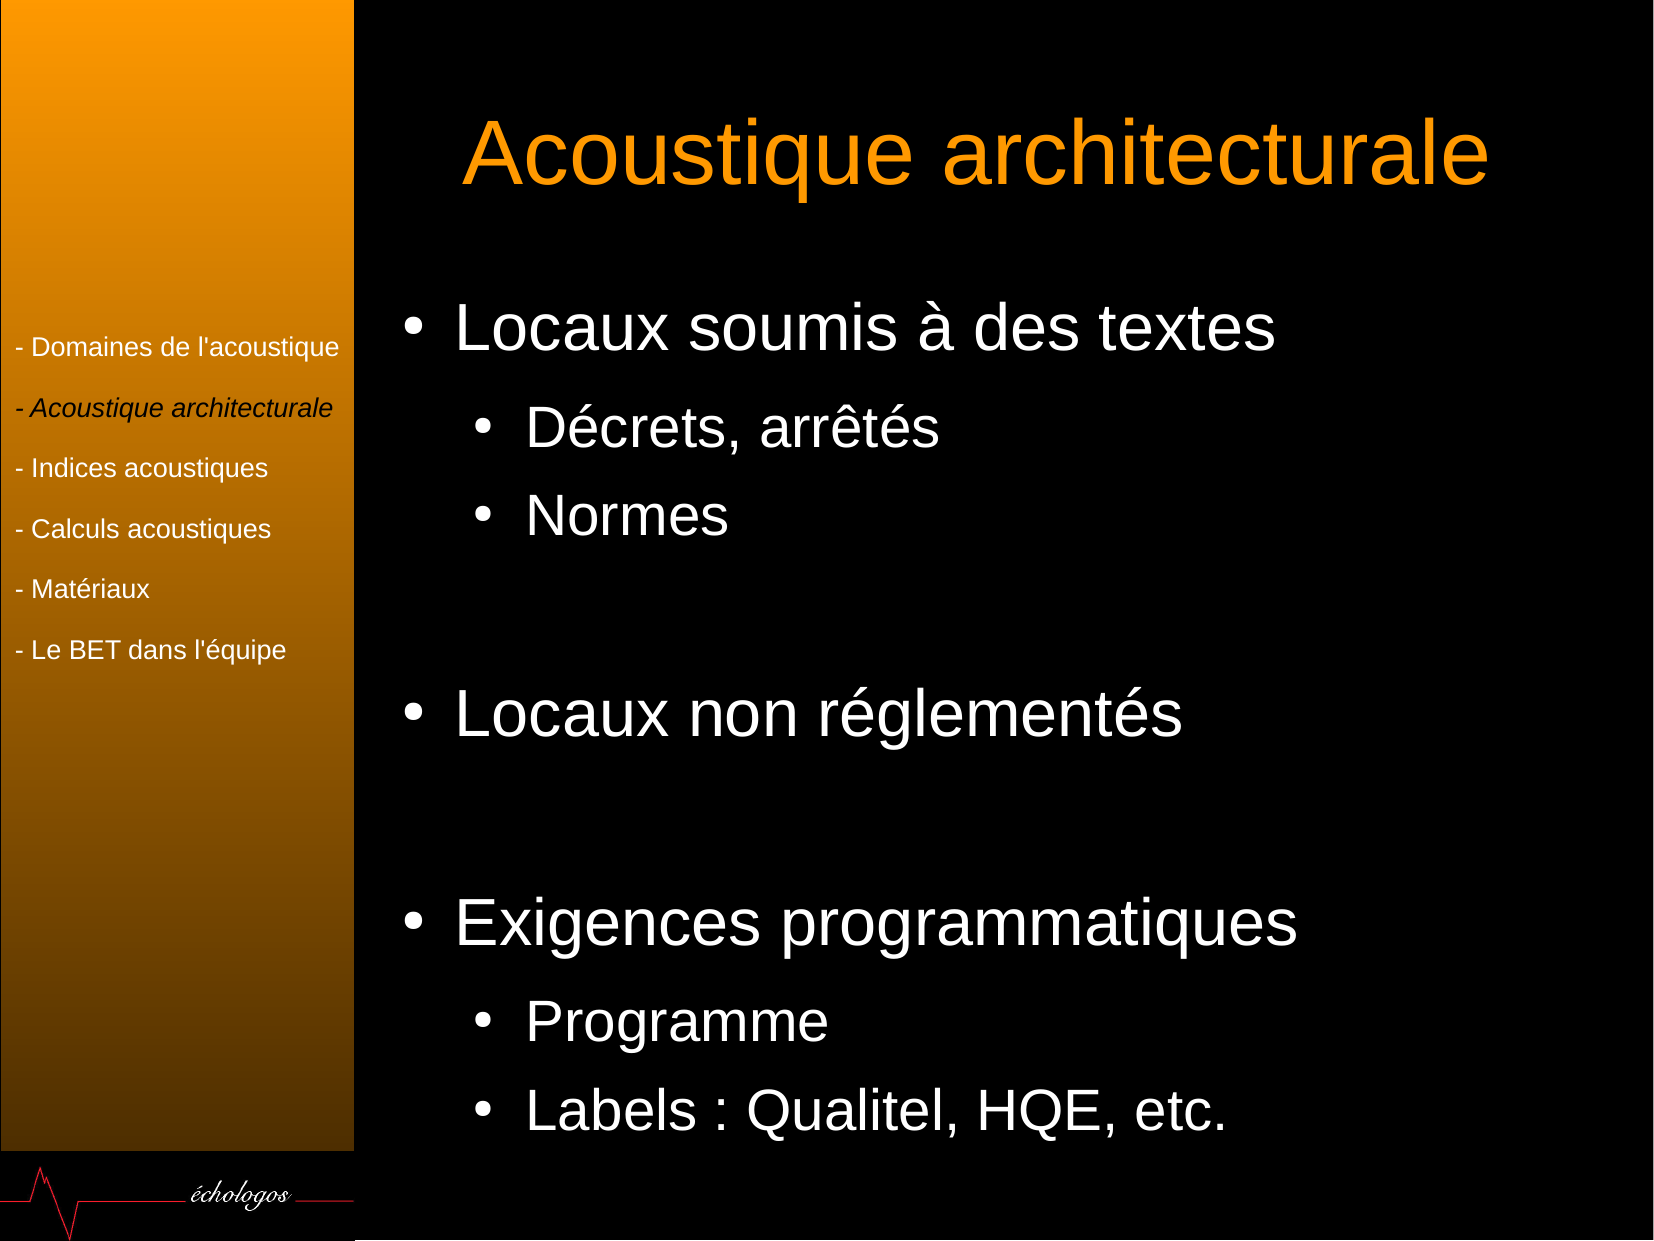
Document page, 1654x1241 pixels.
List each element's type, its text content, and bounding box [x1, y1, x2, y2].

text_box - Domaines de l'acoustique - Acoustique architecturale - Indices acoustiques - Calculs acoustiques - Matériaux - Le BET dans l'équipe [0, 325, 355, 754]
title Acoustique architecturale [383, 49, 1571, 257]
picture [0, 1166, 355, 1241]
list Locaux soumis à des textes Décrets, arrêtés Normes Locaux non réglementés Exigences programmatiques Programme Labels : Qualitel, HQE, etc. [383, 290, 1571, 1142]
